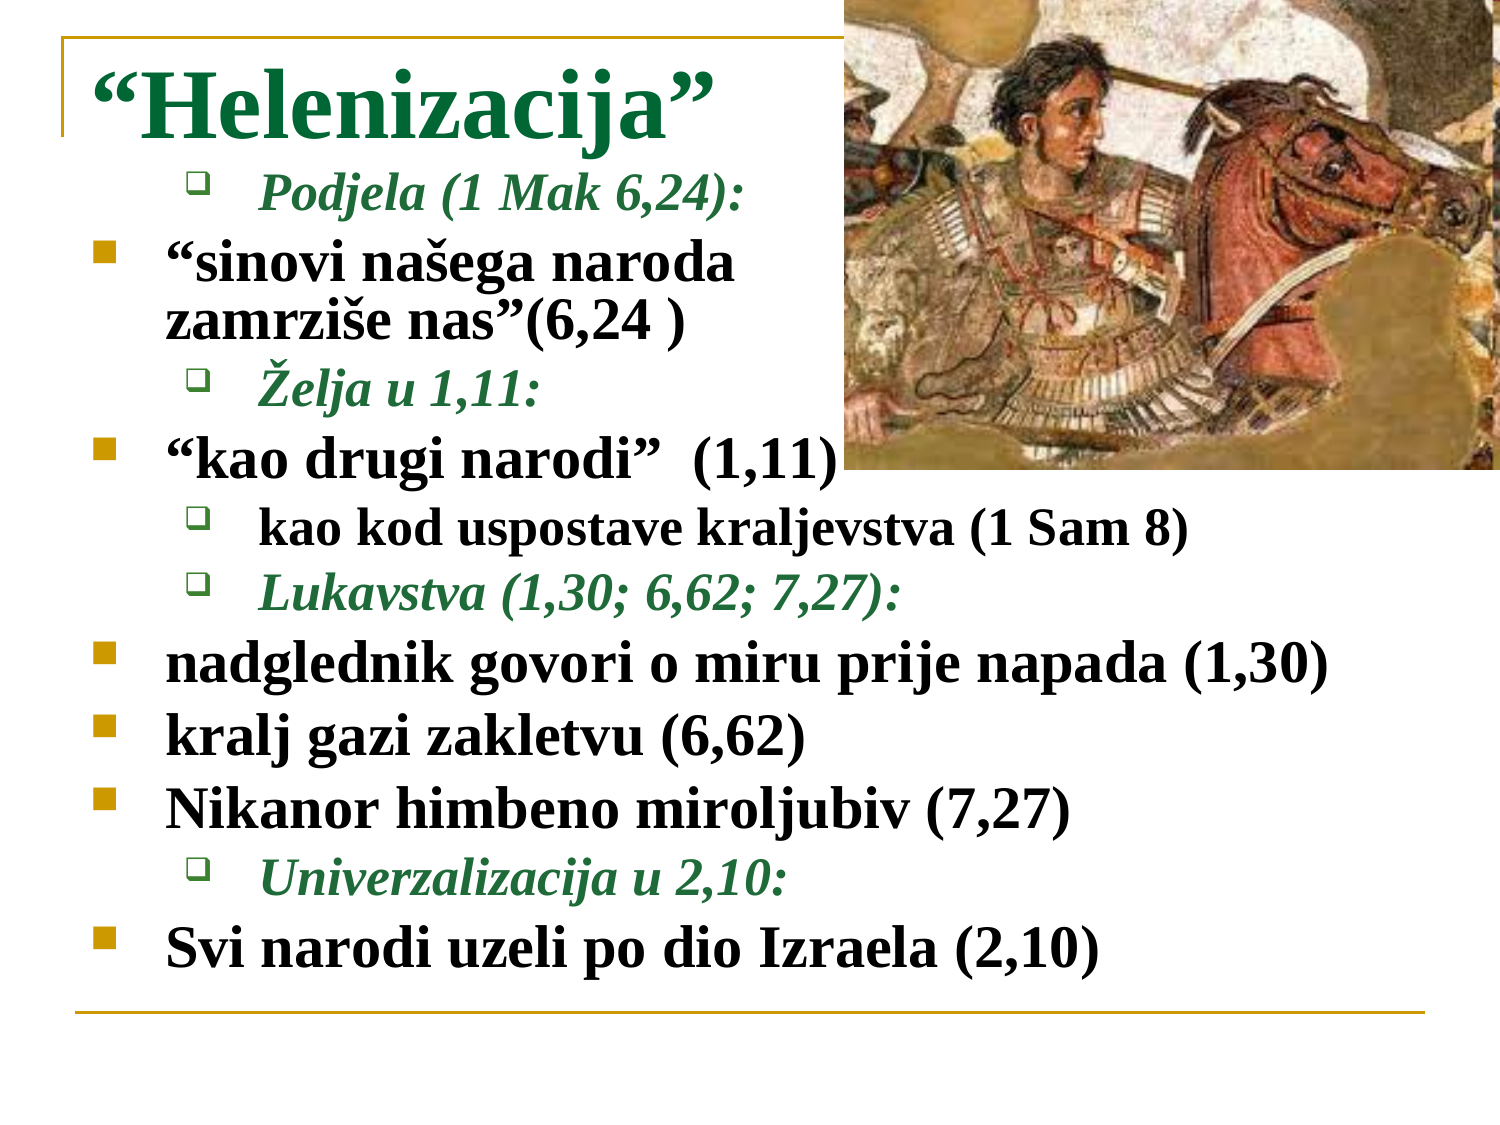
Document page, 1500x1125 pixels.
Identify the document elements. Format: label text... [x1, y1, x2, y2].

title “Helenizacija” [75, 31, 844, 160]
list Podjela (1 Mak 6,24): “sinovi našega naroda zamrziše nas”(6,24 ) Želja u 1,11: “kao drugi narodi” (1,11) kao kod uspostave kraljevstva (1 Sam 8) Lukavstva (1,30; 6,62; 7,27): nadglednik govori o miru prije napada (1,30) kralj gazi zakletvu (6,62) Nikanor himbeno miroljubiv (7,27) Univerzalizacija u 2,10: Svi narodi uzeli po dio Izraela (2,10) [74, 160, 1424, 1006]
picture [844, 0, 1500, 470]
